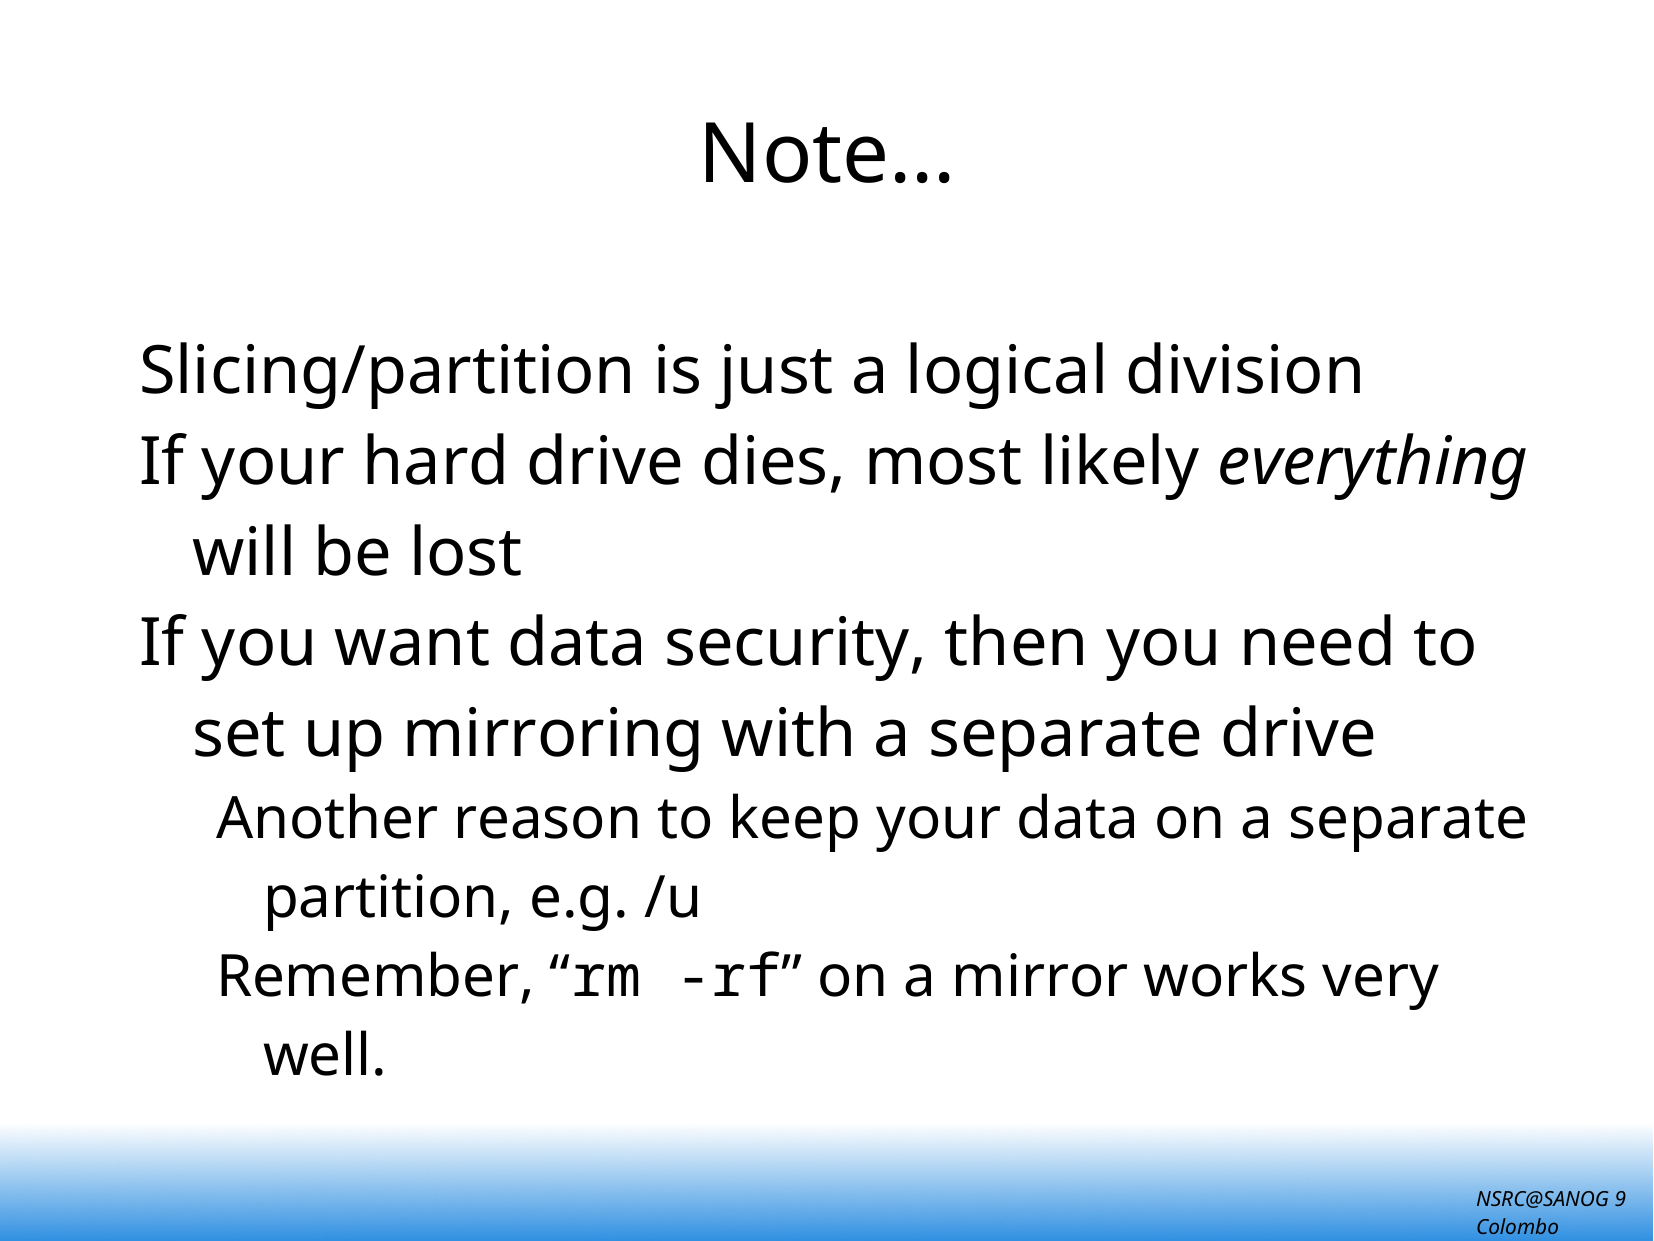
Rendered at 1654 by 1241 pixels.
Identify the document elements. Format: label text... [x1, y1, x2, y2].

picture [0, 1122, 1653, 1241]
list Slicing/partition is just a logical division If your hard drive dies, most likely everything will be lost If you want data security, then you need to set up mirroring with a separate drive Another reason to keep your data on a separate partition, e.g. /u Remember, “rm -rf” on a mirror works very well. [121, 322, 1561, 1133]
title Note... [121, 46, 1534, 254]
